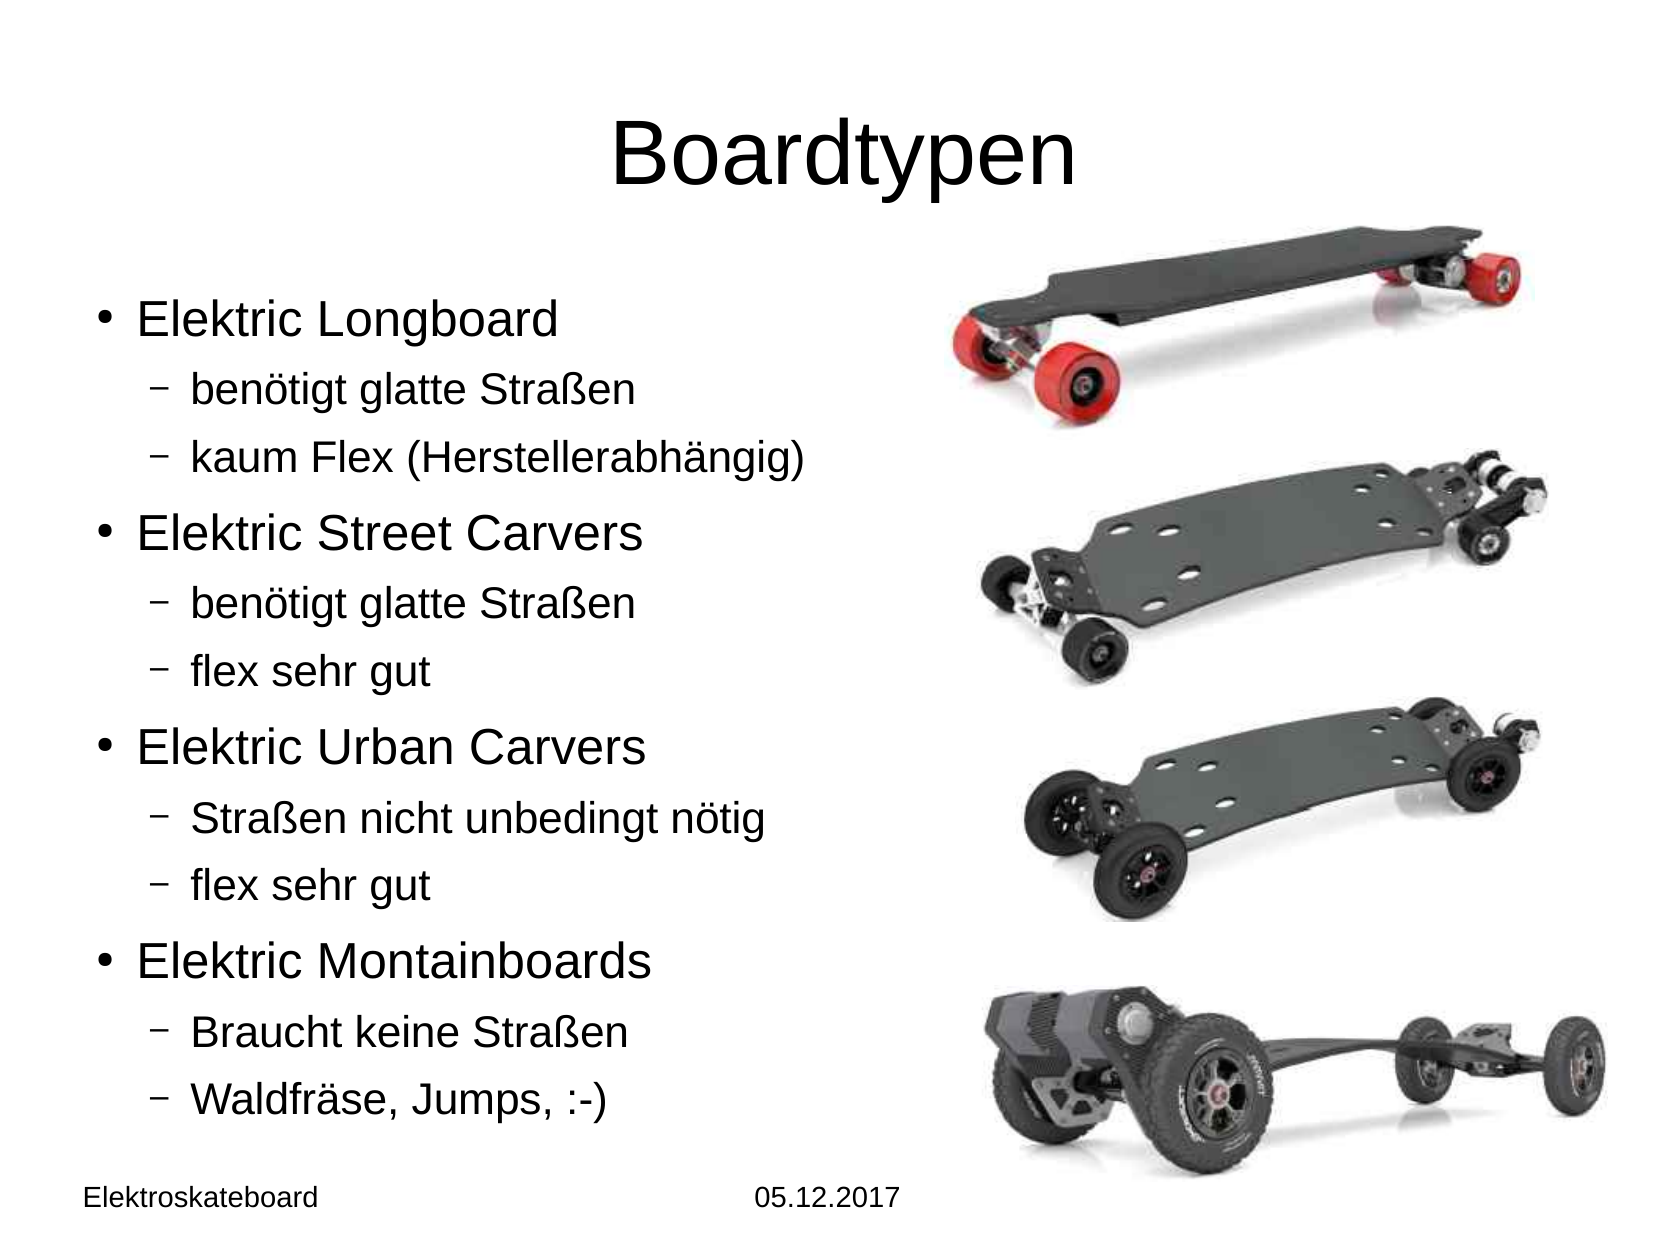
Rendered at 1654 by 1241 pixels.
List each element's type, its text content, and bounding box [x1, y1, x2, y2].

picture [1015, 696, 1549, 922]
picture [944, 200, 1535, 440]
list Elektric Longboard benötigt glatte Straßen kaum Flex (Herstellerabhängig) Elektric Street Carvers benötigt glatte Straßen flex sehr gut Elektric Urban Carvers Straßen nicht unbedingt nötig flex sehr gut Elektric Montainboards Braucht keine Straßen Waldfräse, Jumps, :-) [82, 290, 1571, 1134]
title Boardtypen [82, 49, 1571, 257]
picture [975, 448, 1549, 690]
picture [980, 985, 1608, 1182]
